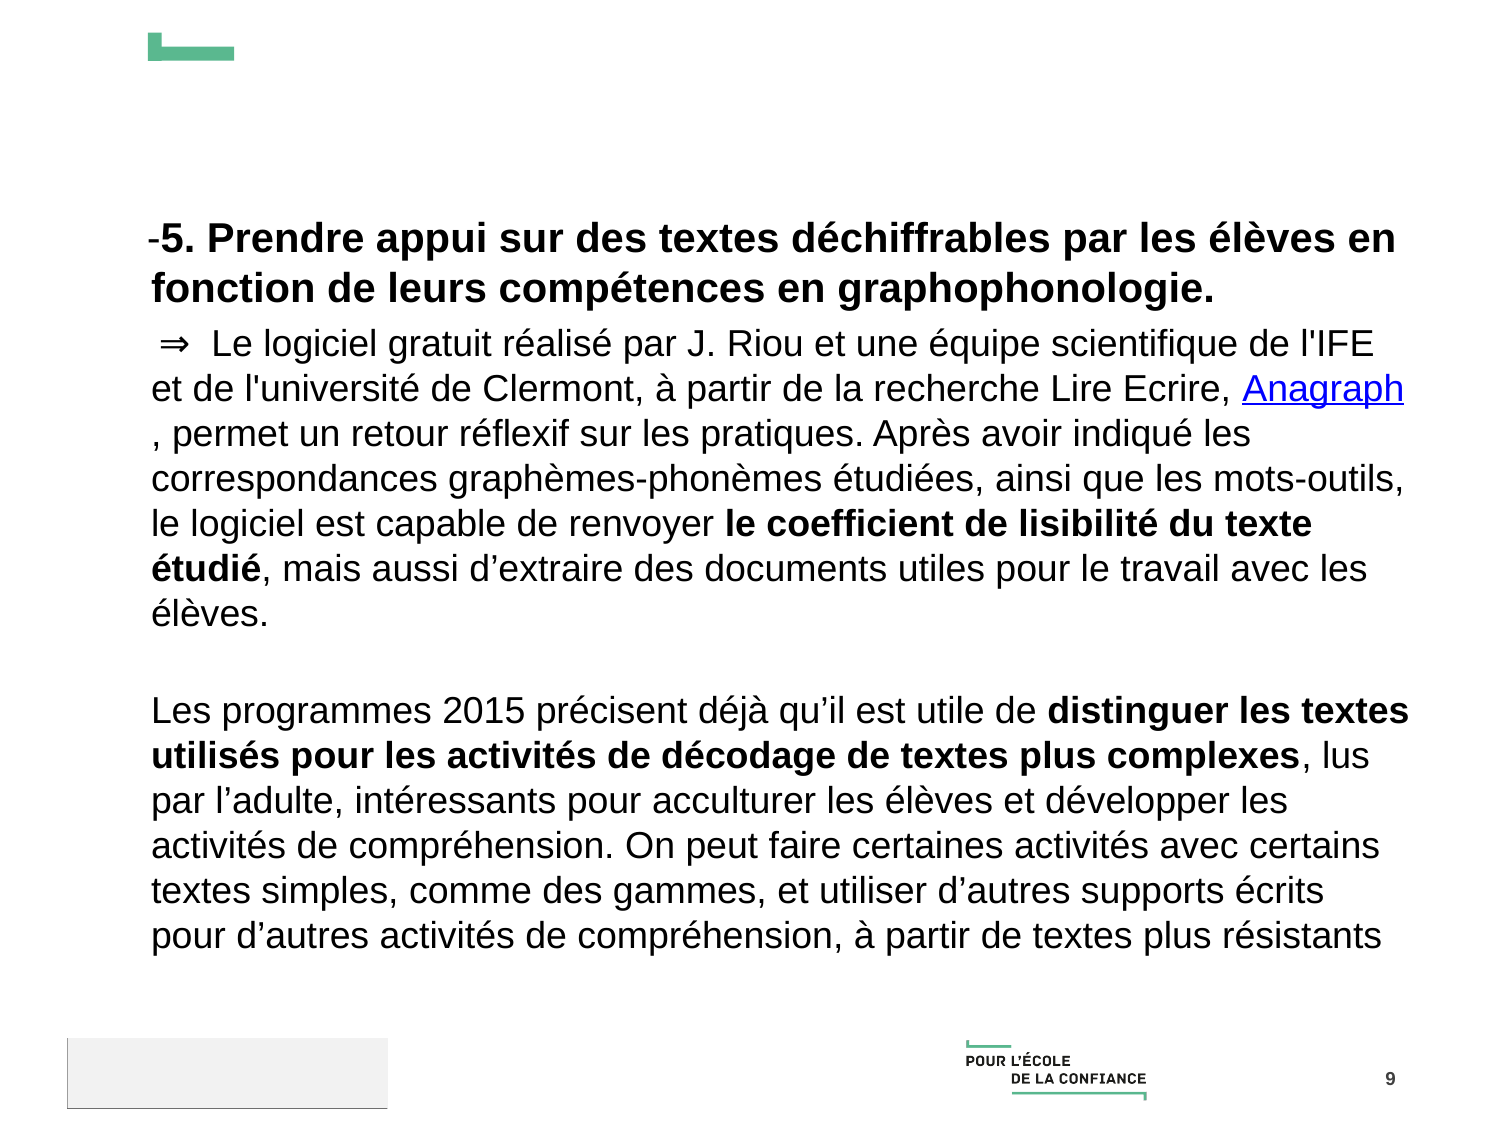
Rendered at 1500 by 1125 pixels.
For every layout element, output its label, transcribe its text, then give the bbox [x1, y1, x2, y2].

text_box [147, 32, 235, 61]
picture [952, 1026, 1160, 1113]
slide_number <numéro> [1336, 1048, 1411, 1109]
list 5. Prendre appui sur des textes déchiffrables par les élèves en fonction de leurs compétences en graphophonologie. ⇒ Le logiciel gratuit réalisé par J. Riou et une équipe scientifique de l'IFE et de l'université de Clermont, à partir de la recherche Lire Ecrire, Anagraph, permet un retour réflexif sur les pratiques. Après avoir indiqué les correspondances graphèmes-phonèmes étudiées, ainsi que les mots-outils, le logiciel est capable de renvoyer le coefficient de lisibilité du texte étudié, mais aussi d’extraire des documents utiles pour le travail avec les élèves. Les programmes 2015 précisent déjà qu’il est utile de distinguer les textes utilisés pour les activités de décodage de textes plus complexes, lus par l’adulte, intéressants pour acculturer les élèves et développer les activités de compréhension. On peut faire certaines activités avec certains textes simples, comme des gammes, et utiliser d’autres supports écrits pour d’autres activités de compréhension, à partir de textes plus résistants [132, 203, 1425, 976]
text_box [67, 1038, 388, 1109]
